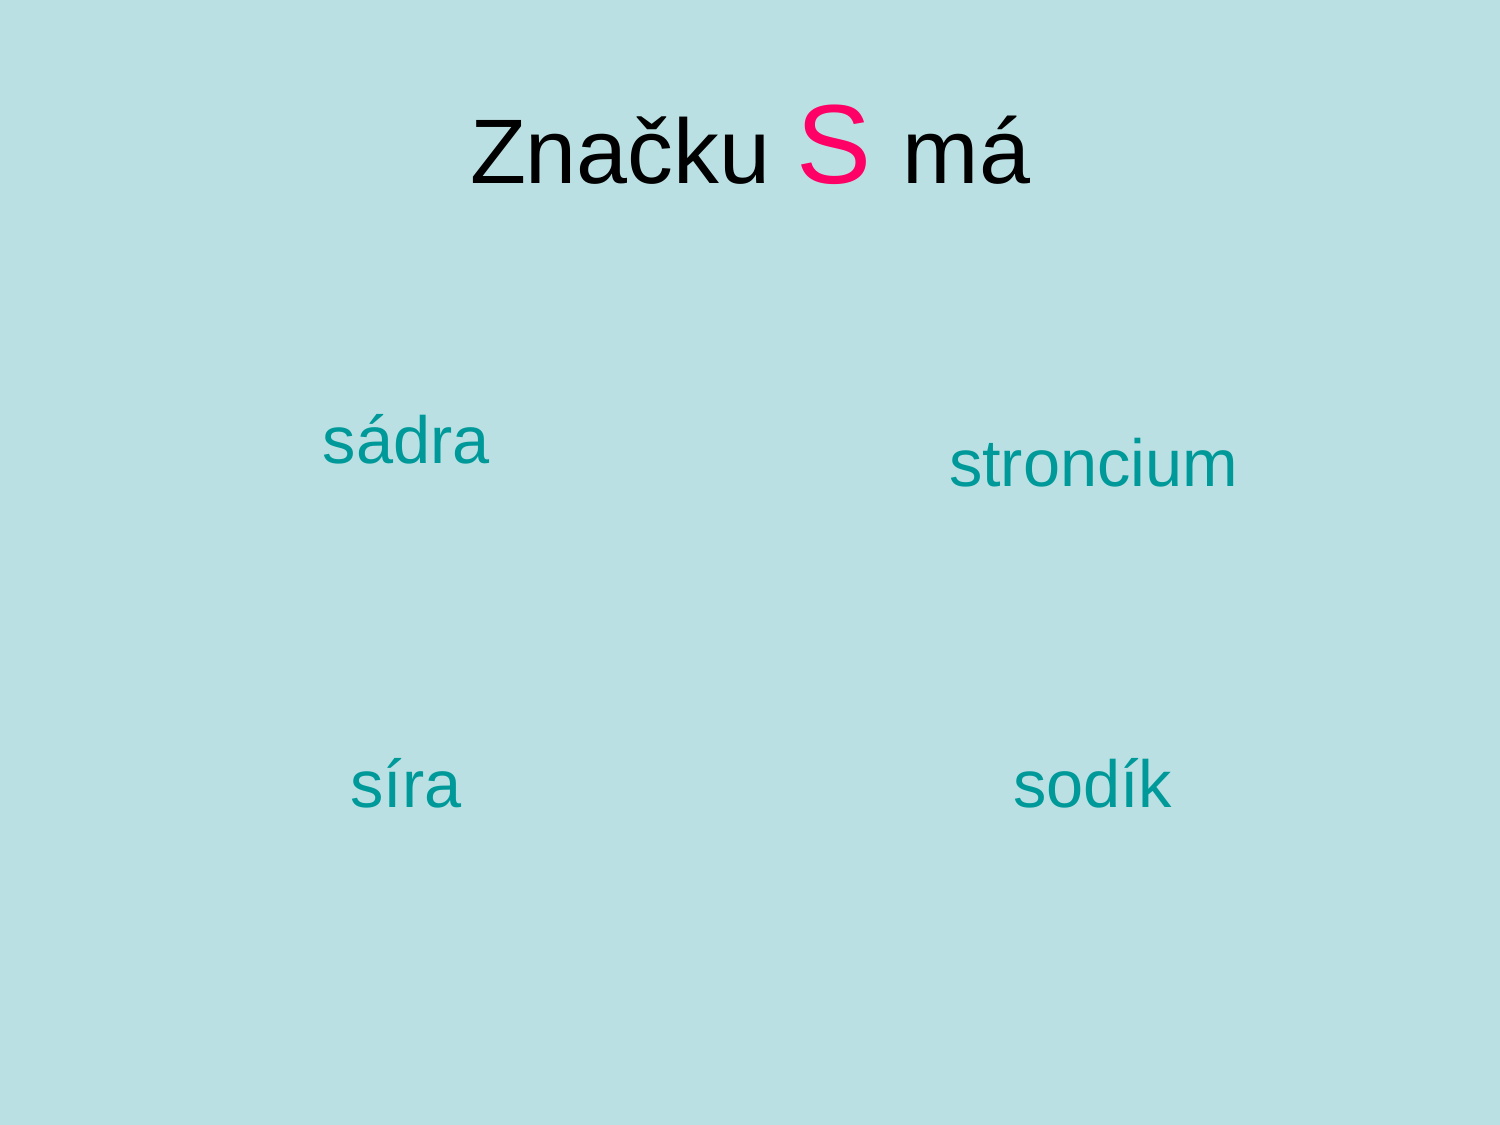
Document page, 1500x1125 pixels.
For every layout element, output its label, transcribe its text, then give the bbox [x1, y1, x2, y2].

table_header stroncium [763, 262, 1425, 621]
title Značku S má [75, 45, 1426, 233]
table_header sádra [75, 262, 737, 621]
table_header sodík [763, 646, 1423, 1005]
table_header síra [75, 646, 737, 1005]
